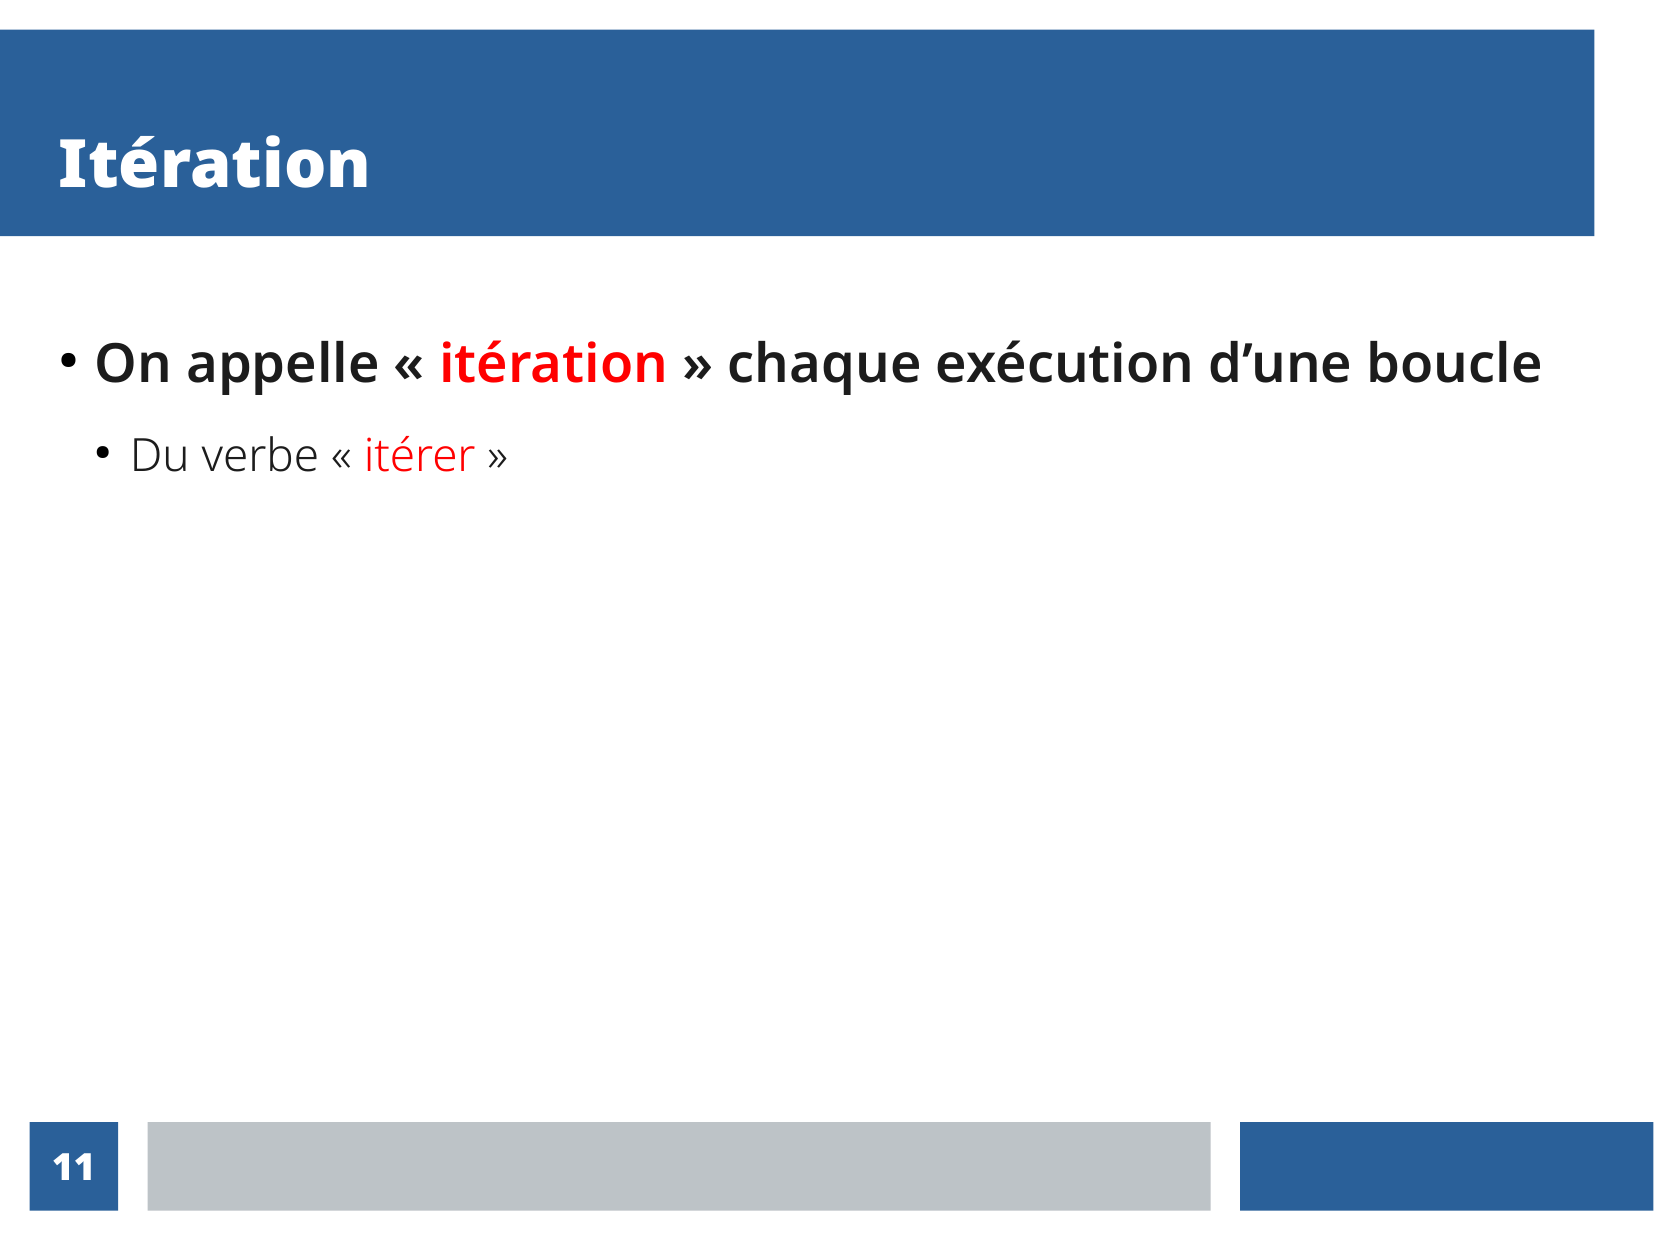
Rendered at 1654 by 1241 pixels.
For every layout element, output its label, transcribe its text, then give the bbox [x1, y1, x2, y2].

list On appelle « itération » chaque exécution d’une boucle Du verbe « itérer » [59, 324, 1565, 1093]
title Itération [59, 59, 1595, 207]
